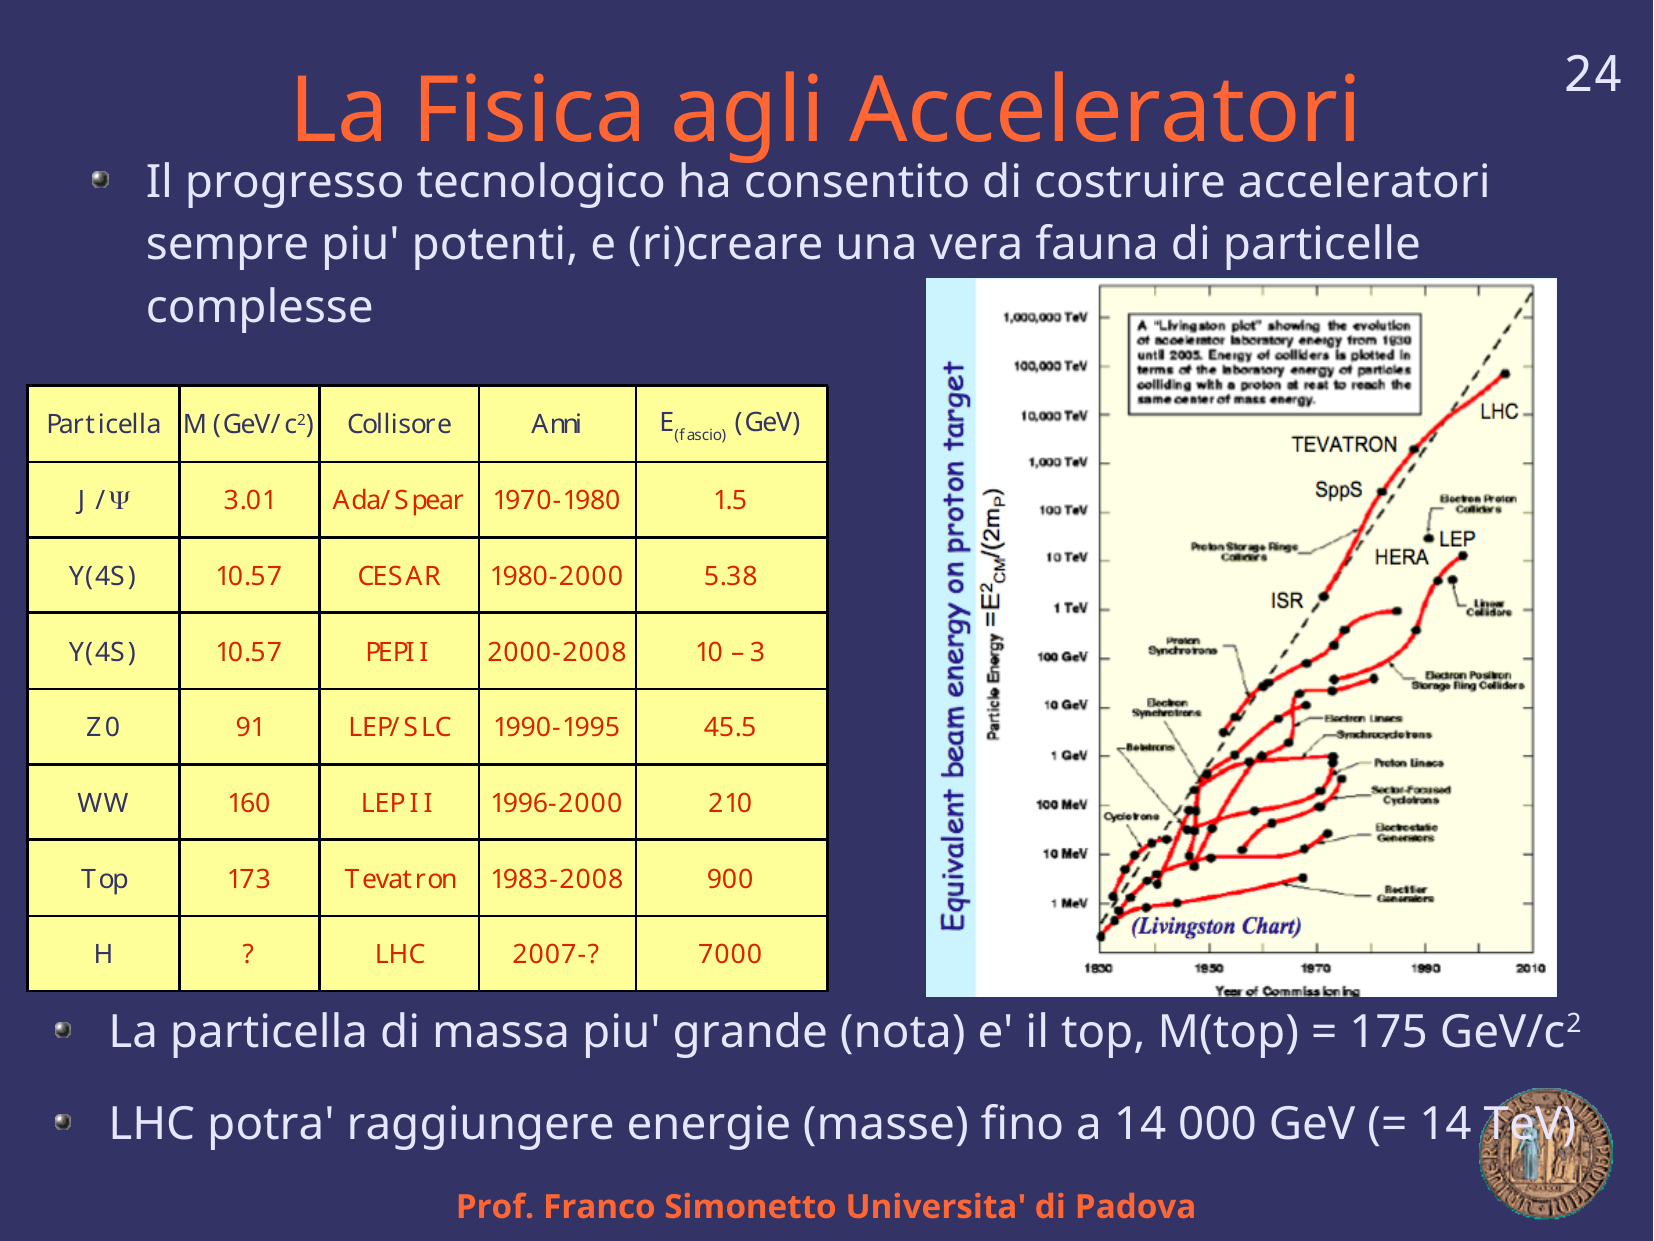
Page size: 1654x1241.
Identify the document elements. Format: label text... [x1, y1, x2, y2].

list La particella di massa piu' grande (nota) e' il top, M(top) = 175 GeV/c2 LHC potra' raggiungere energie (masse) fino a 14 000 GeV (= 14 TeV) [37, 998, 1613, 1163]
picture [1479, 1163, 1613, 1221]
title La Fisica agli Acceleratori [82, 55, 1571, 156]
list Il progresso tecnologico ha consentito di costruire acceleratori sempre piu' potenti, e (ri)creare una vera fauna di particelle complesse [75, 148, 1563, 374]
picture [926, 278, 1557, 997]
chart [25, 383, 829, 993]
